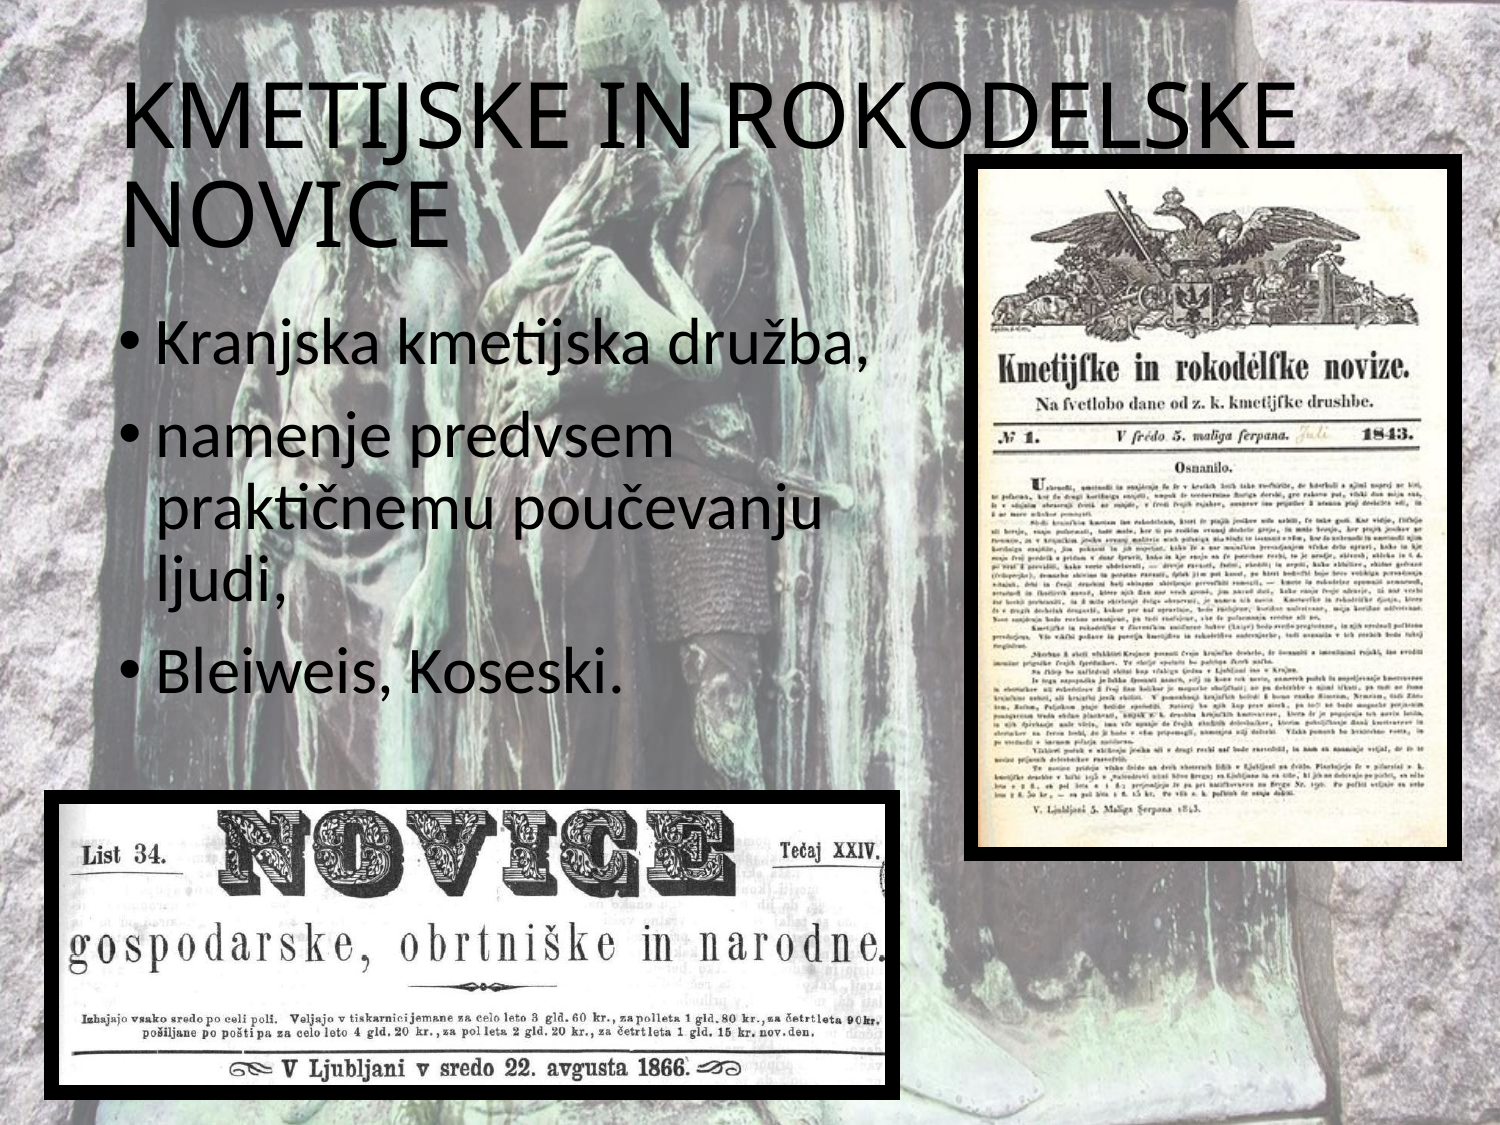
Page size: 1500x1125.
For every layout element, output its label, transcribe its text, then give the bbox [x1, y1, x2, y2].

picture [0, 0, 1500, 1125]
list Kranjska kmetijska družba, namenje predvsem praktičnemu poučevanju ljudi, Bleiweis, Koseski. [103, 299, 979, 1014]
title KMETIJSKE IN ROKODELSKE NOVICE [103, 59, 1397, 278]
